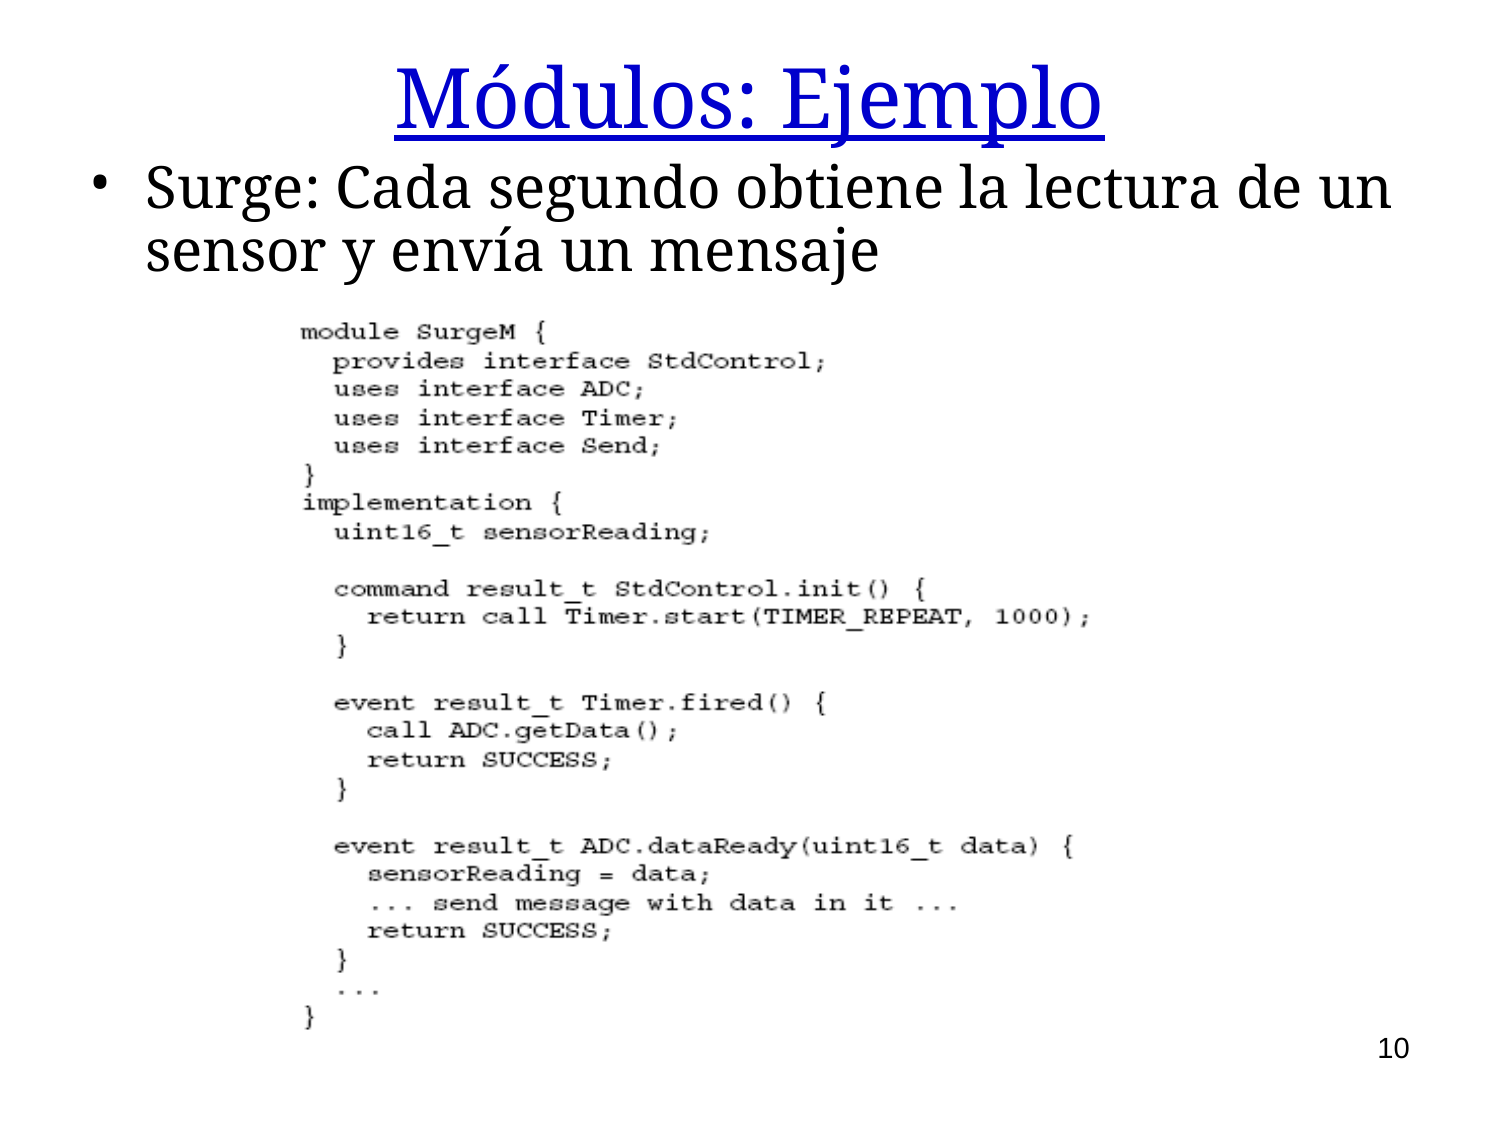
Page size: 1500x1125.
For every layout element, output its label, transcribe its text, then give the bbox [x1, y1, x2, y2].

picture [287, 299, 1126, 1072]
list Surge: Cada segundo obtiene la lectura de un sensor y envía un mensaje [74, 149, 1425, 1021]
title Módulos: Ejemplo [74, 30, 1425, 149]
